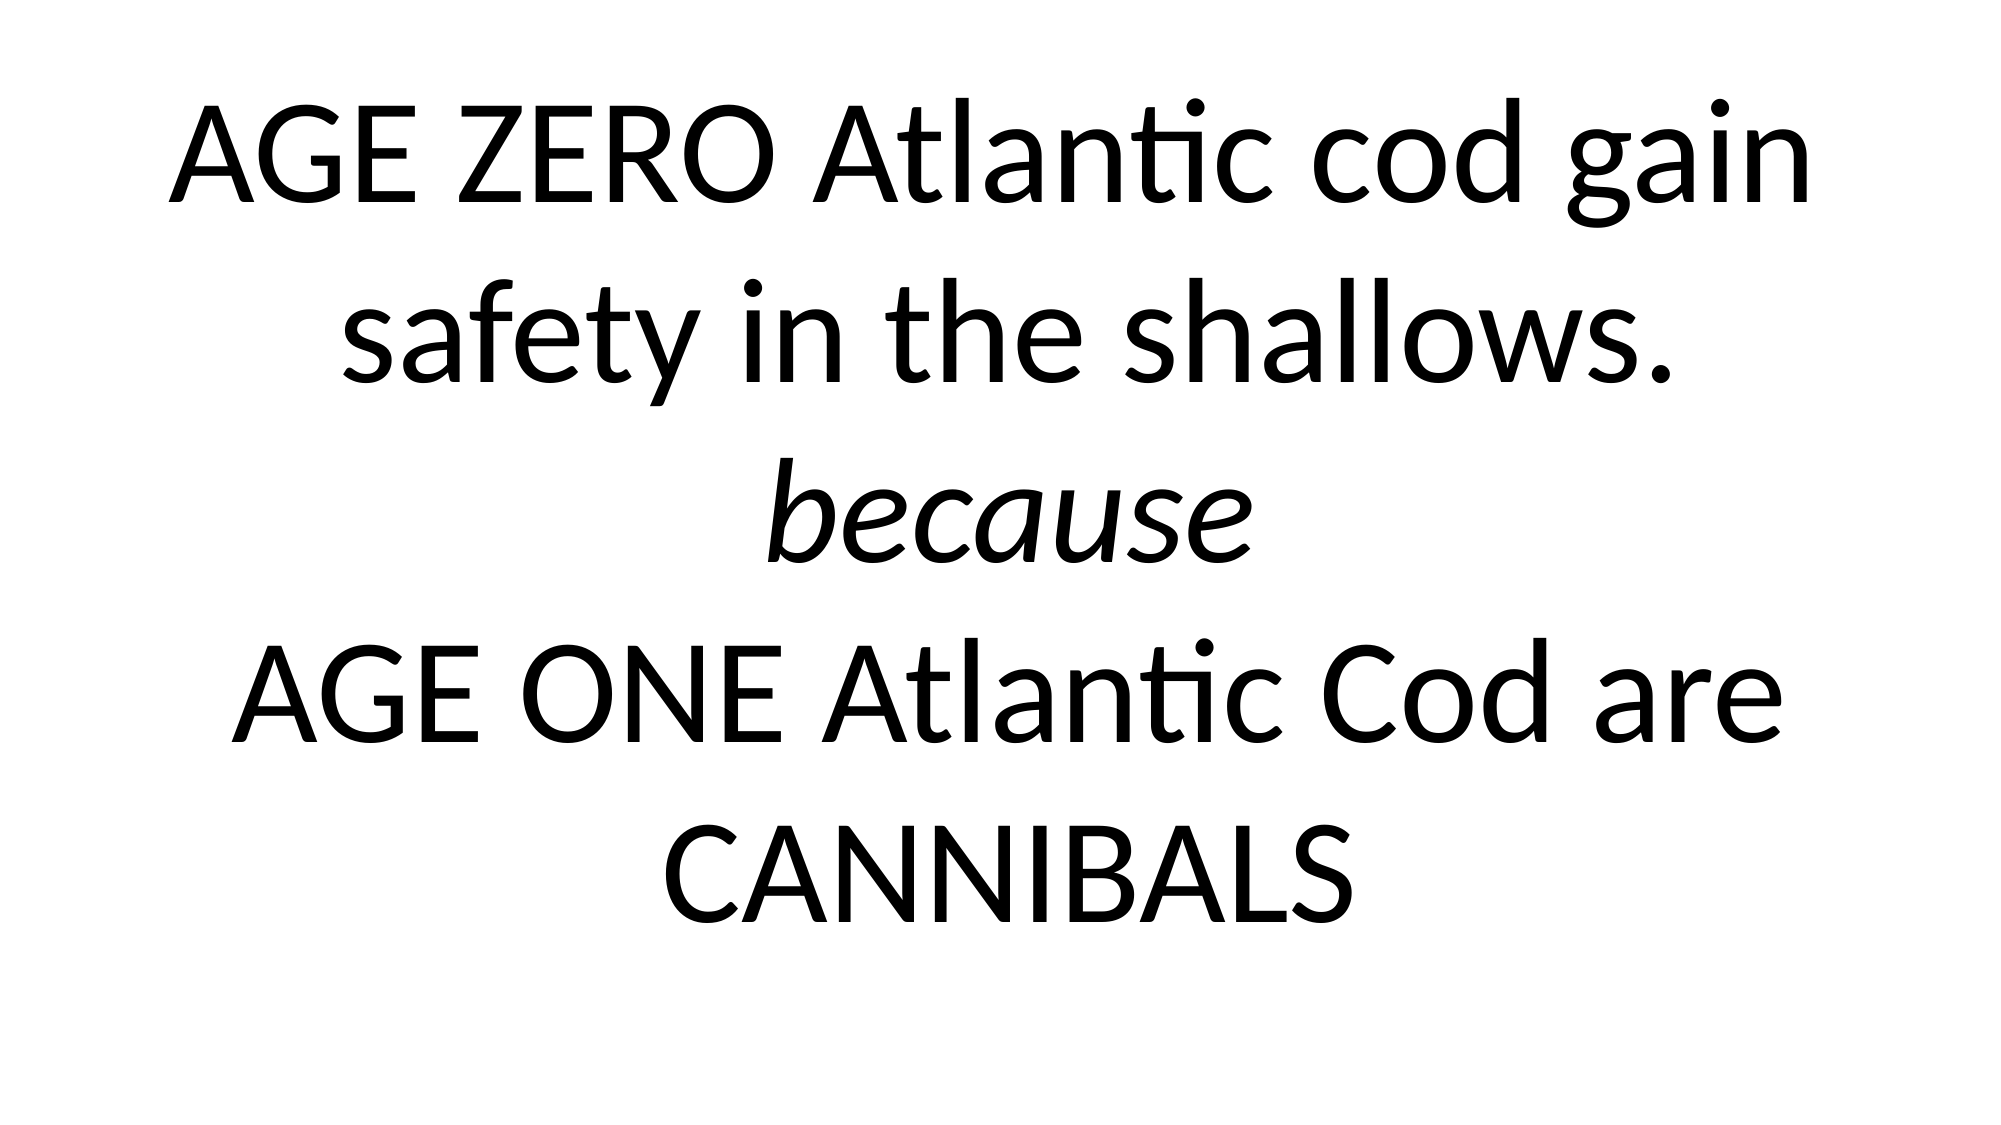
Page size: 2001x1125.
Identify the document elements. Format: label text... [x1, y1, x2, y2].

text_box AGE ZERO Atlantic cod gain safety in the shallows. because AGE ONE Atlantic Cod are CANNIBALS [100, 45, 1920, 961]
